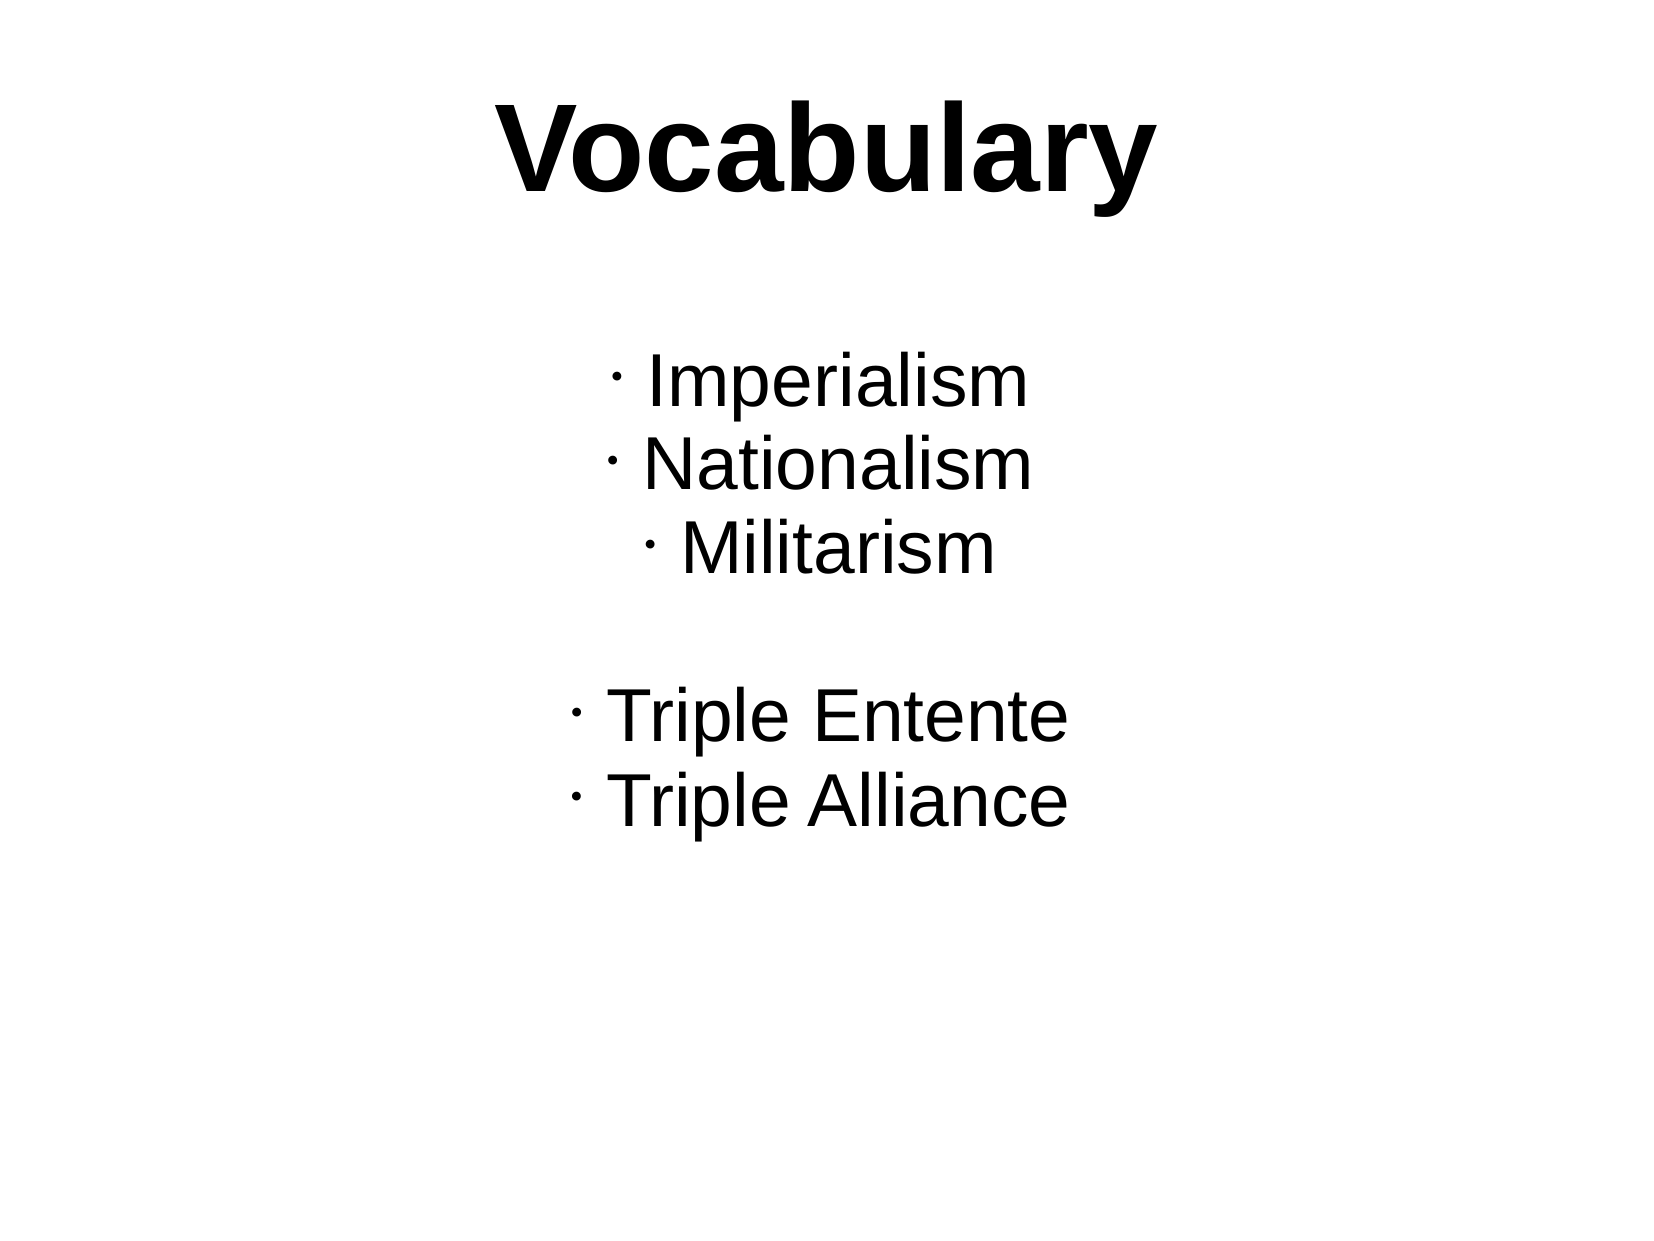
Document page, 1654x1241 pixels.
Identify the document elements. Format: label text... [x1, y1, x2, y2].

text_box Imperialism Nationalism Militarism Triple Entente Triple Alliance [295, 330, 1347, 1087]
text_box Vocabulary [141, 70, 1512, 226]
